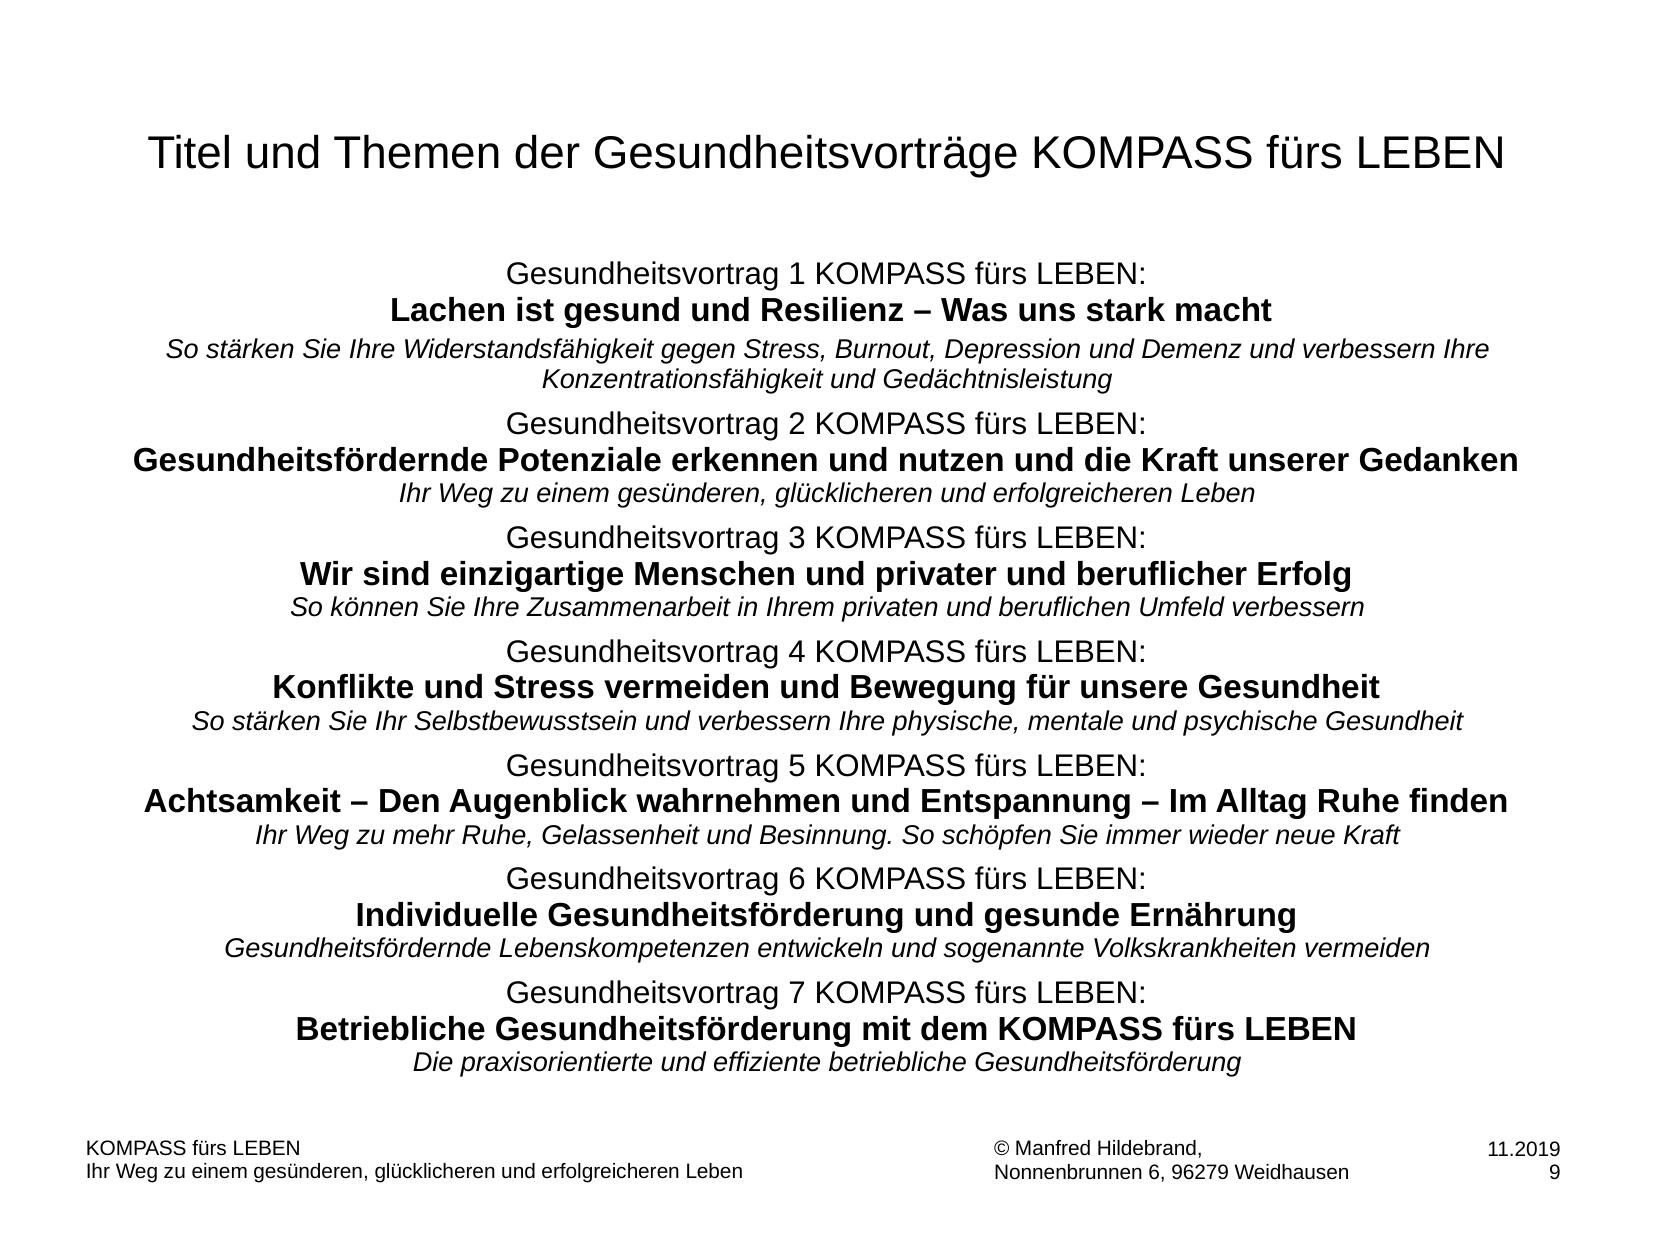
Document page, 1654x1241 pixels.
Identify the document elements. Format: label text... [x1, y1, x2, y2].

text_box 11.2019 9 [1405, 1118, 1576, 1203]
title Titel und Themen der Gesundheitsvorträge KOMPASS fürs LEBEN [82, 49, 1571, 257]
text_box KOMPASS fürs LEBEN Ihr Weg zu einem gesünderen, glücklicheren und erfolgreicheren Leben [70, 1118, 964, 1202]
list Gesundheitsvortrag 1 KOMPASS fürs LEBEN: Lachen ist gesund und Resilienz – Was uns stark macht So stärken Sie Ihre Widerstandsfähigkeit gegen Stress, Burnout, Depression und Demenz und verbessern Ihre Konzentrationsfähigkeit und Gedächtnisleistung Gesundheitsvortrag 2 KOMPASS fürs LEBEN: Gesundheitsfördernde Potenziale erkennen und nutzen und die Kraft unserer Gedanken Ihr Weg zu einem gesünderen, glücklicheren und erfolgreicheren Leben Gesundheitsvortrag 3 KOMPASS fürs LEBEN: Wir sind einzigartige Menschen und privater und beruflicher Erfolg So können Sie Ihre Zusammenarbeit in Ihrem privaten und beruflichen Umfeld verbessern Gesundheitsvortrag 4 KOMPASS fürs LEBEN: Konflikte und Stress vermeiden und Bewegung für unsere Gesundheit So stärken Sie Ihr Selbstbewusstsein und verbessern Ihre physische, mentale und psychische Gesundheit Gesundheitsvortrag 5 KOMPASS fürs LEBEN: Achtsamkeit – Den Augenblick wahrnehmen und Entspannung – Im Alltag Ruhe finden Ihr Weg zu mehr Ruhe, Gelassenheit und Besinnung. So schöpfen Sie immer wieder neue Kraft Gesundheitsvortrag 6 KOMPASS fürs LEBEN: Individuelle Gesundheitsförderung und gesunde Ernährung Gesundheitsfördernde Lebenskompetenzen entwickeln und sogenannte Volkskrankheiten vermeiden Gesundheitsvortrag 7 KOMPASS fürs LEBEN: Betriebliche Gesundheitsförderung mit dem KOMPASS fürs LEBEN Die praxisorientierte und effiziente betriebliche Gesundheitsförderung [99, 256, 1555, 1109]
text_box © Manfred Hildebrand, Nonnenbrunnen 6, 96279 Weidhausen [979, 1118, 1389, 1203]
